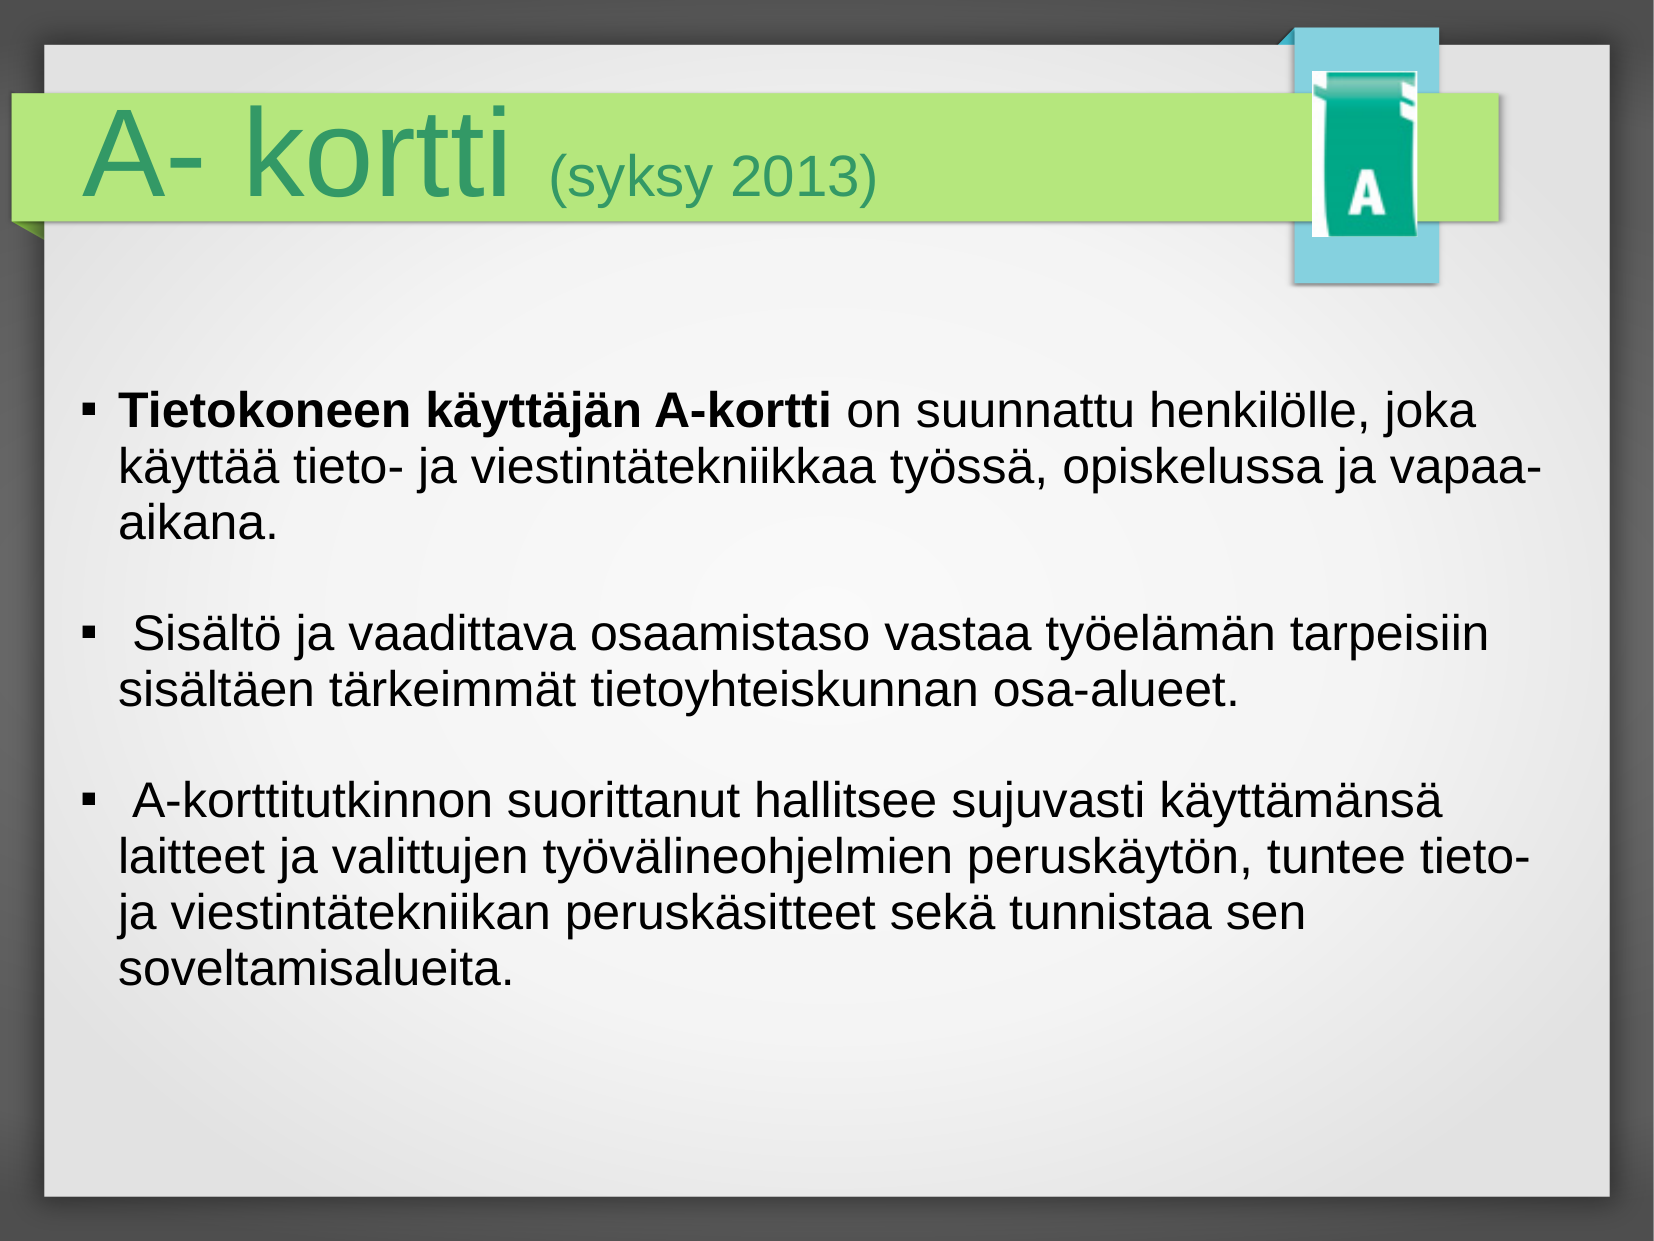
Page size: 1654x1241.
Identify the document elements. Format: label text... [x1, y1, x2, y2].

title A- kortti (syksy 2013) [82, 83, 1264, 224]
picture [0, 0, 1654, 1241]
subtitle Tietokoneen käyttäjän A-kortti on suunnattu henkilölle, joka käyttää tieto- ja viestintätekniikkaa työssä, opiskelussa ja vapaa-aikana. Sisältö ja vaadittava osaamistaso vastaa työelämän tarpeisiin sisältäen tärkeimmät tietoyhteiskunnan osa-alueet. A-korttitutkinnon suorittanut hallitsee sujuvasti käyttämänsä laitteet ja valittujen työvälineohjelmien peruskäytön, tuntee tieto- ja viestintätekniikan peruskäsitteet sekä tunnistaa sen soveltamisalueita. [82, 295, 1571, 1015]
